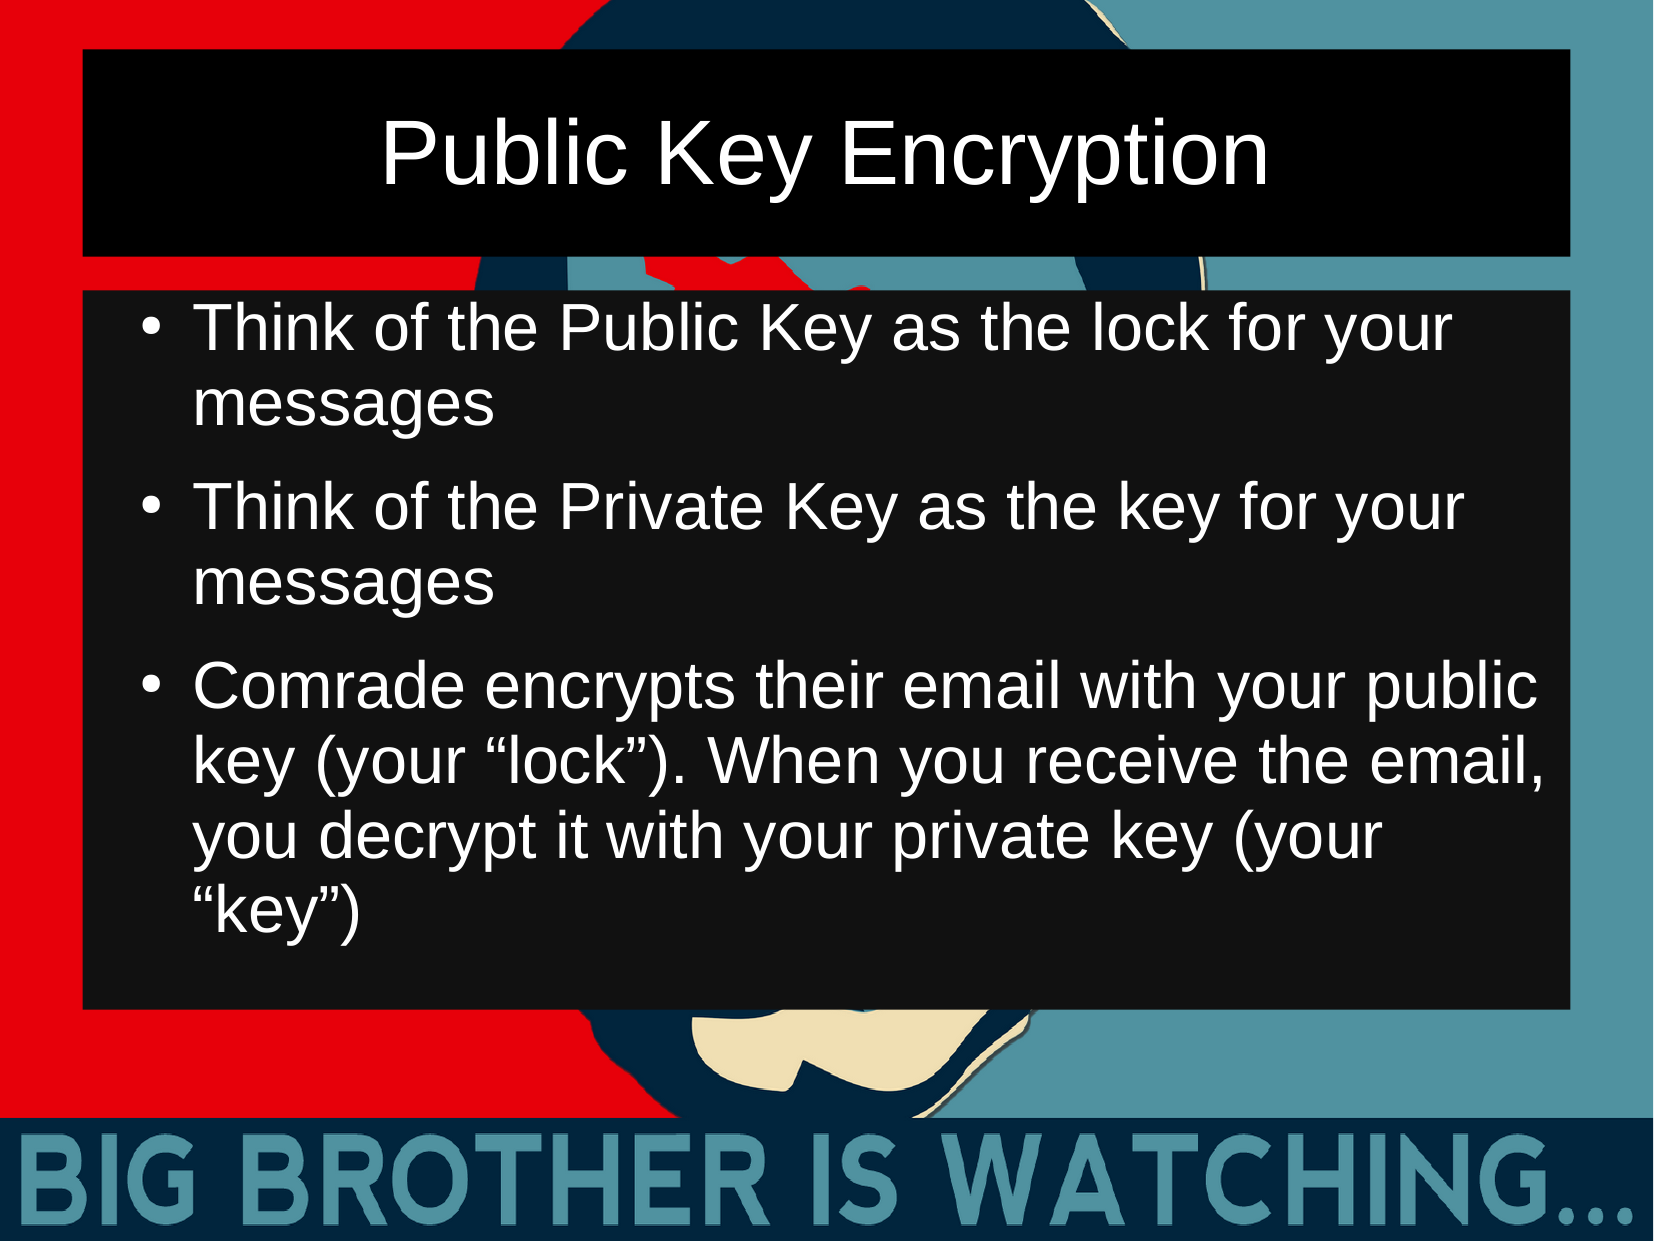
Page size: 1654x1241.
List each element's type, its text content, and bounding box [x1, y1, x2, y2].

title Public Key Encryption [82, 49, 1571, 257]
list Think of the Public Key as the lock for your messages Think of the Private Key as the key for your messages Comrade encrypts their email with your public key (your “lock”). When you receive the email, you decrypt it with your private key (your “key”) [82, 290, 1571, 1010]
picture [0, 0, 1654, 1241]
